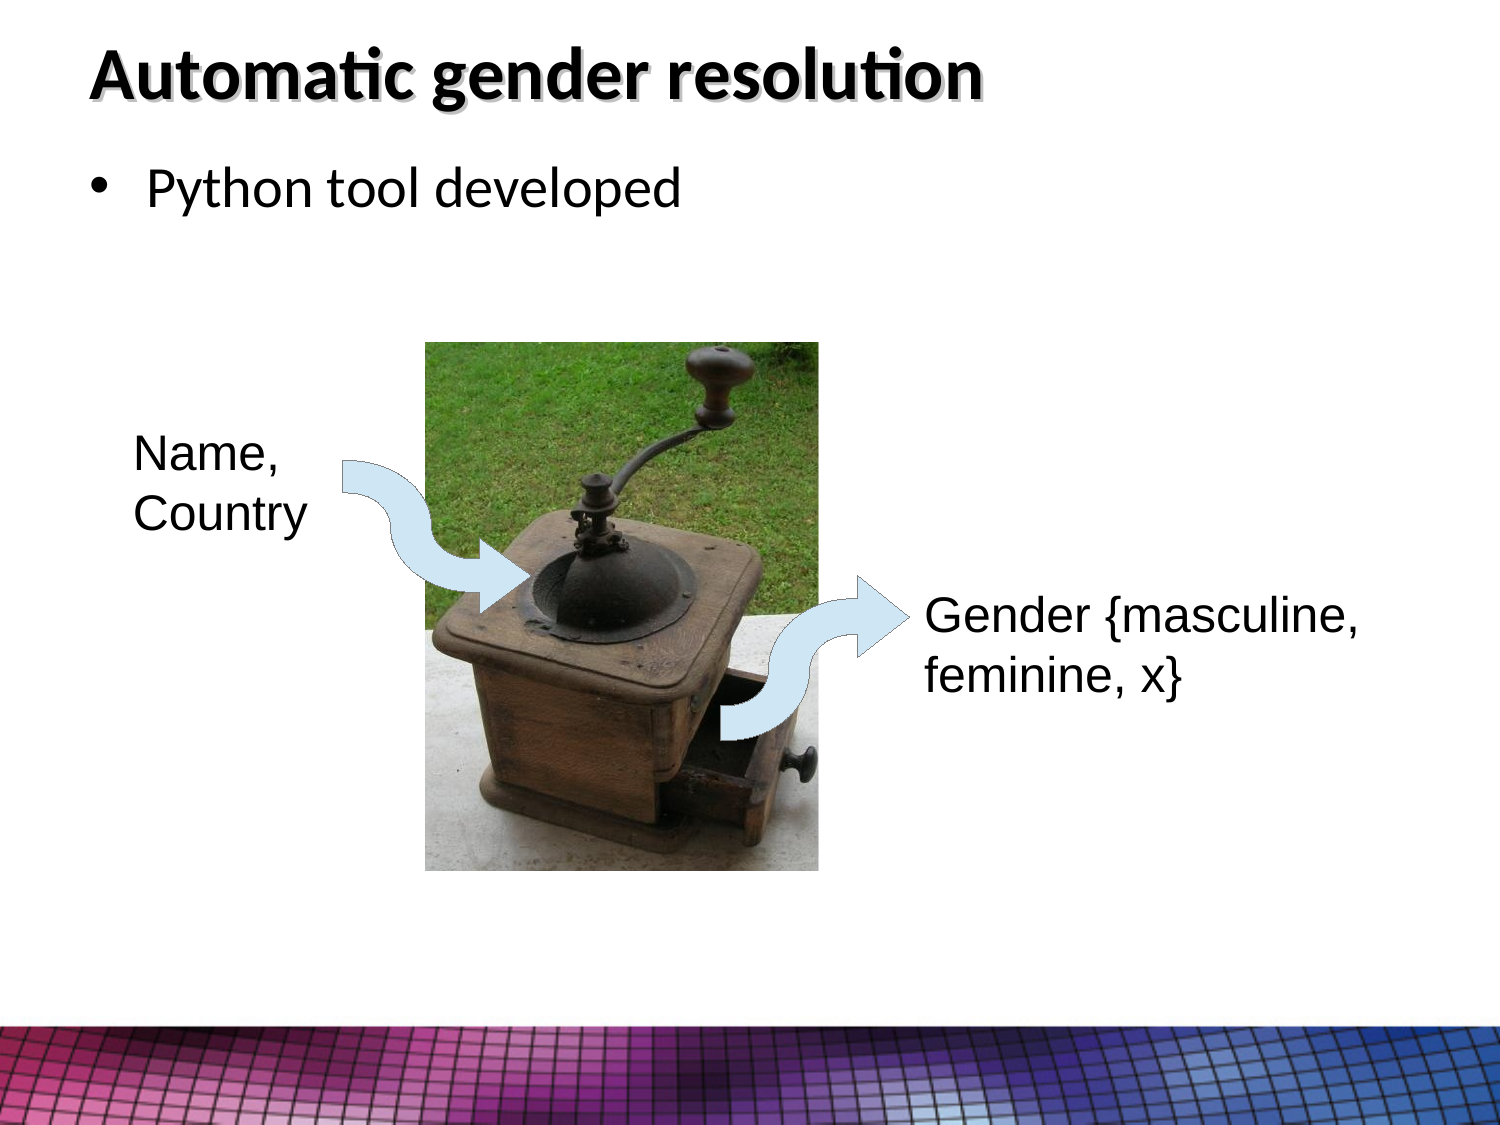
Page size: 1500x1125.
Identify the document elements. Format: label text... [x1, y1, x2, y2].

title Automatic gender resolution [75, 16, 1426, 123]
picture [0, 0, 1500, 1125]
text_box Name, Country [118, 413, 343, 549]
text_box Gender {masculine, feminine, x} [909, 575, 1465, 711]
text_box [343, 460, 532, 615]
text_box [720, 575, 909, 741]
list Python tool developed [75, 141, 1426, 1006]
